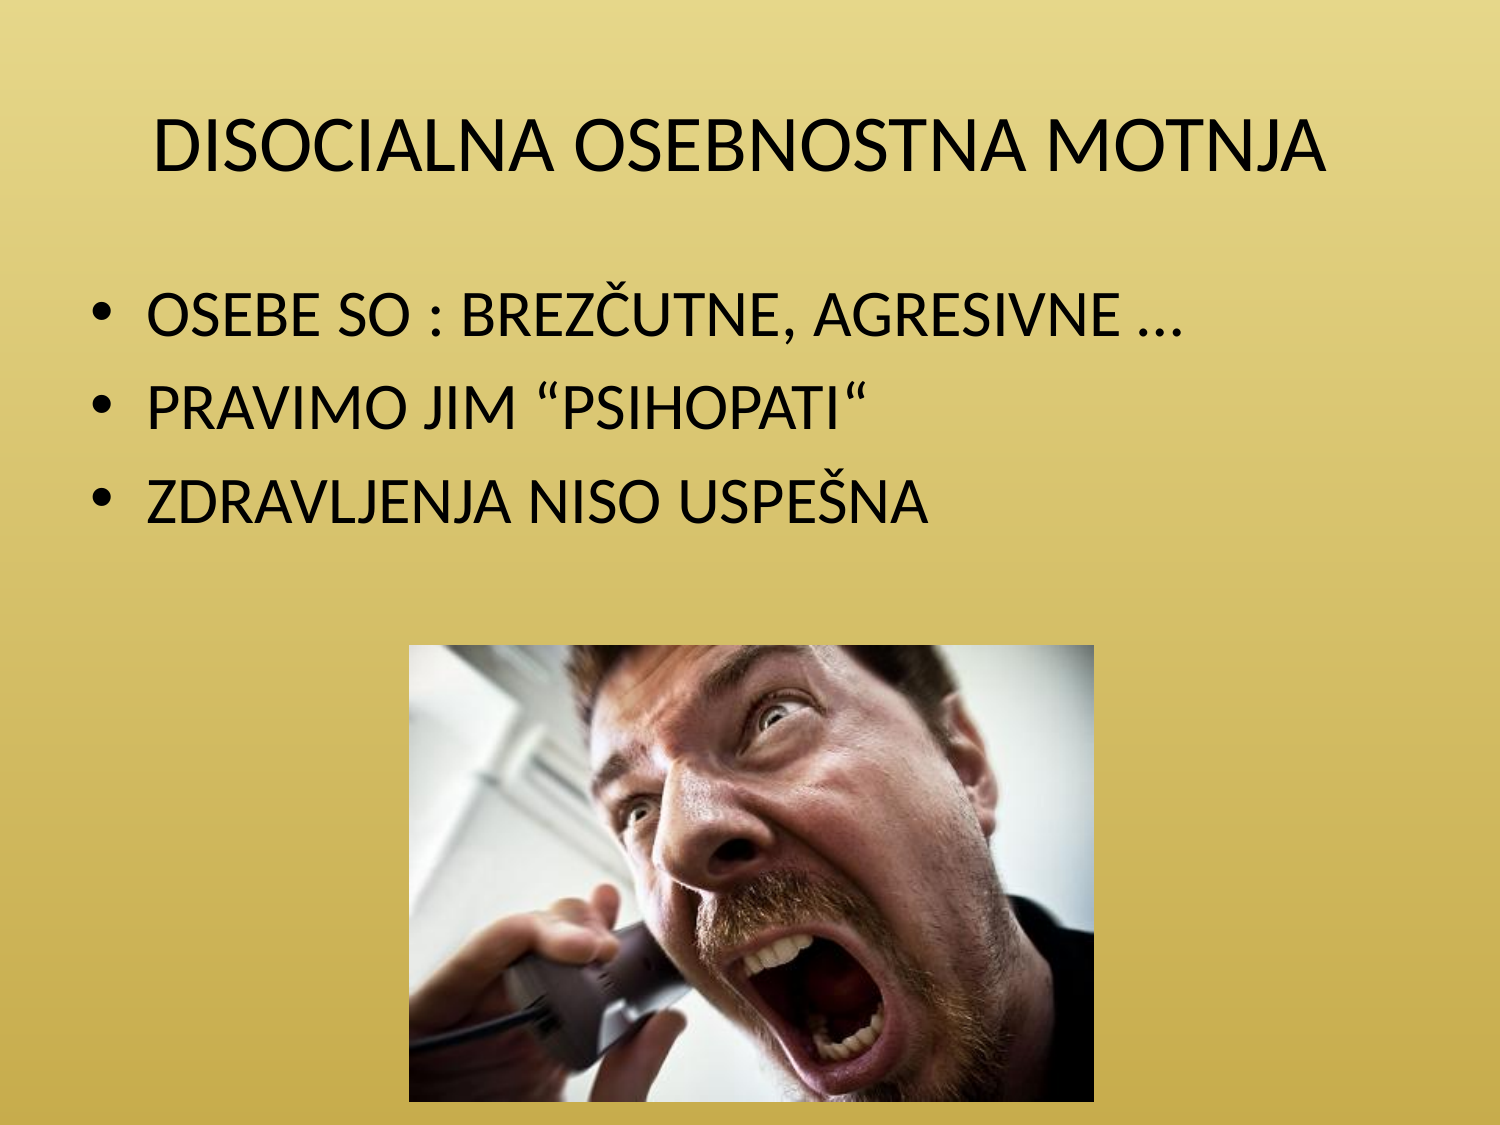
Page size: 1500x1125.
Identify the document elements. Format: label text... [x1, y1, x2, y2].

title DISOCIALNA OSEBNOSTNA MOTNJA [75, 45, 1425, 233]
picture [409, 645, 1094, 1102]
list OSEBE SO : BREZČUTNE, AGRESIVNE … PRAVIMO JIM “PSIHOPATI“ ZDRAVLJENJA NISO USPEŠNA [75, 262, 1425, 1005]
